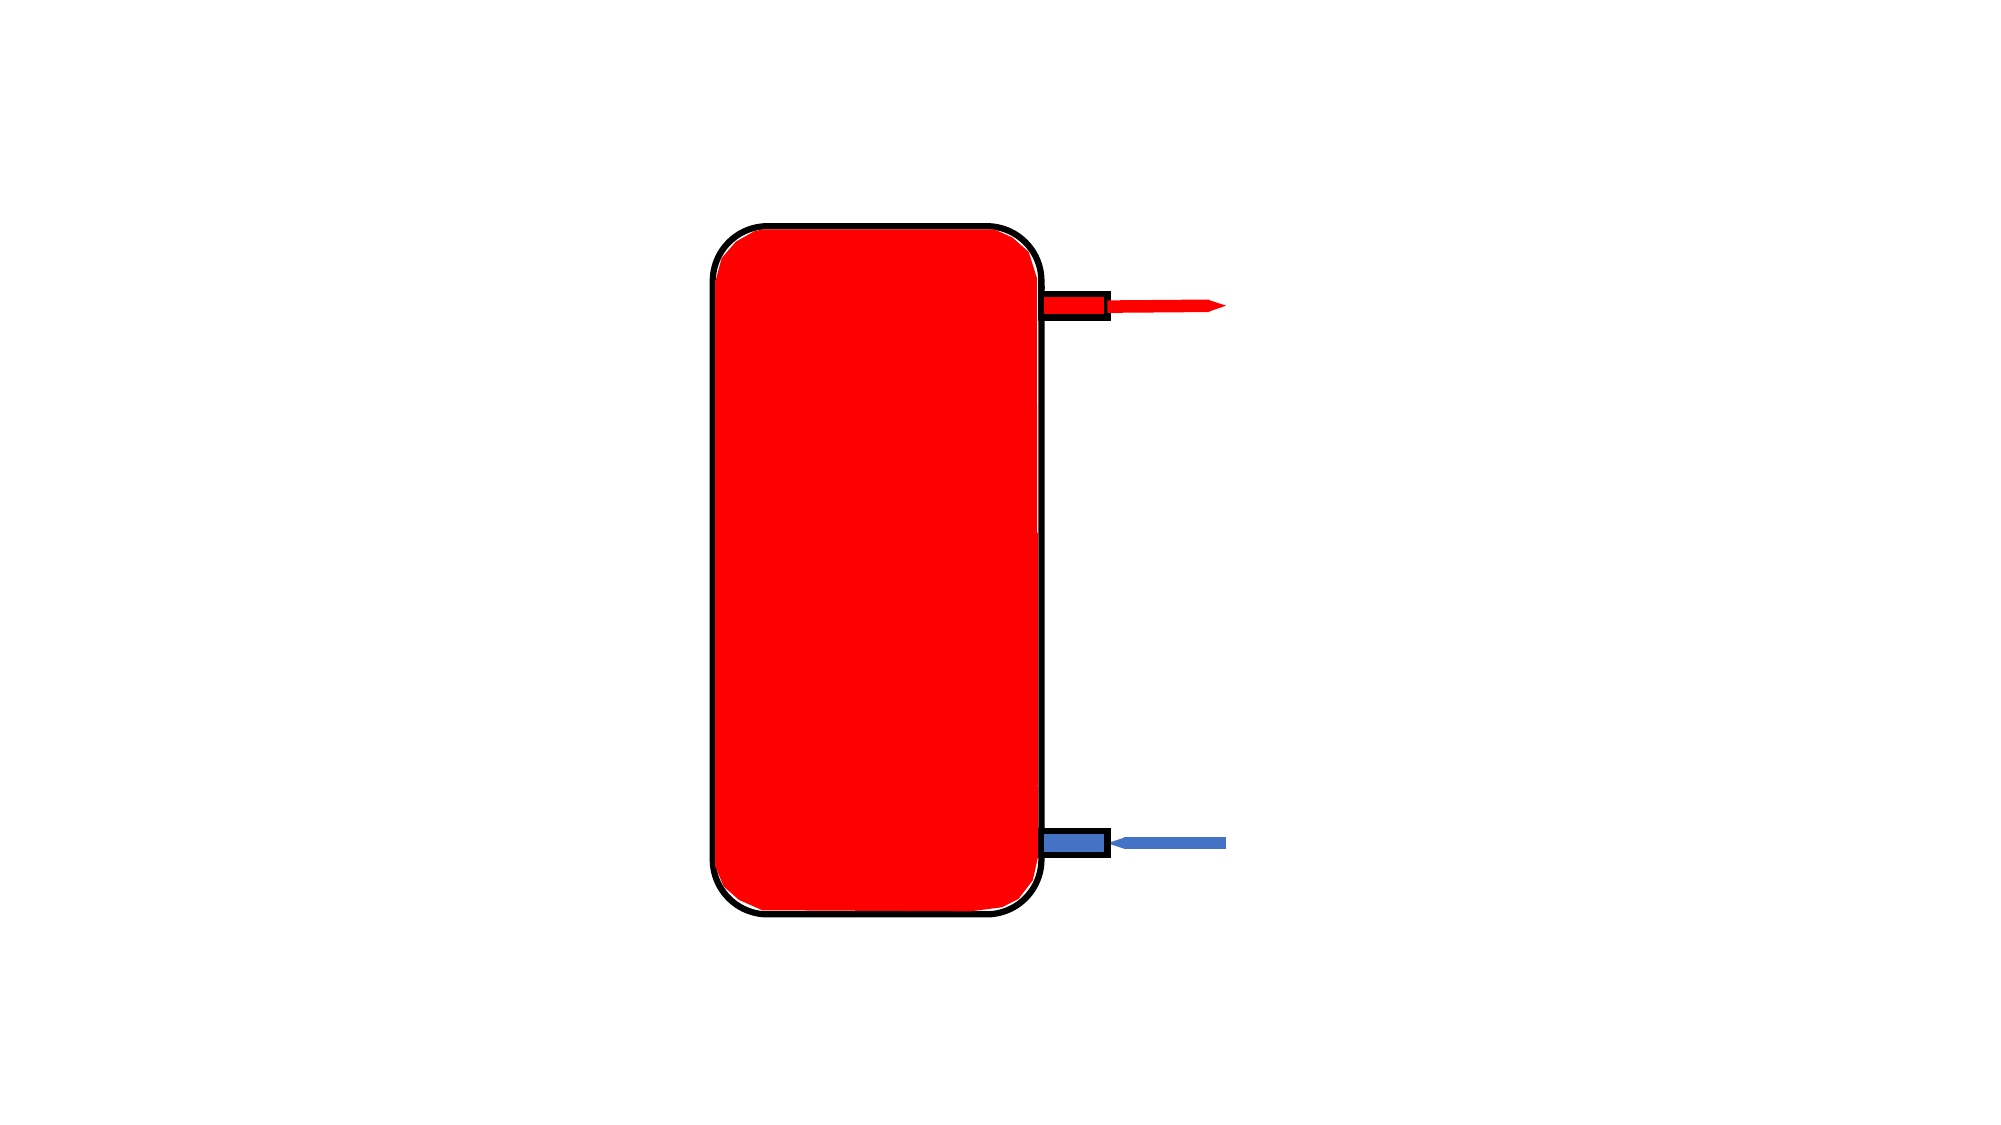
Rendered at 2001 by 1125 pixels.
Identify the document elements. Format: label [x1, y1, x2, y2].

text_box [1041, 831, 1108, 855]
text_box [1041, 294, 1108, 318]
text_box [715, 229, 1038, 912]
